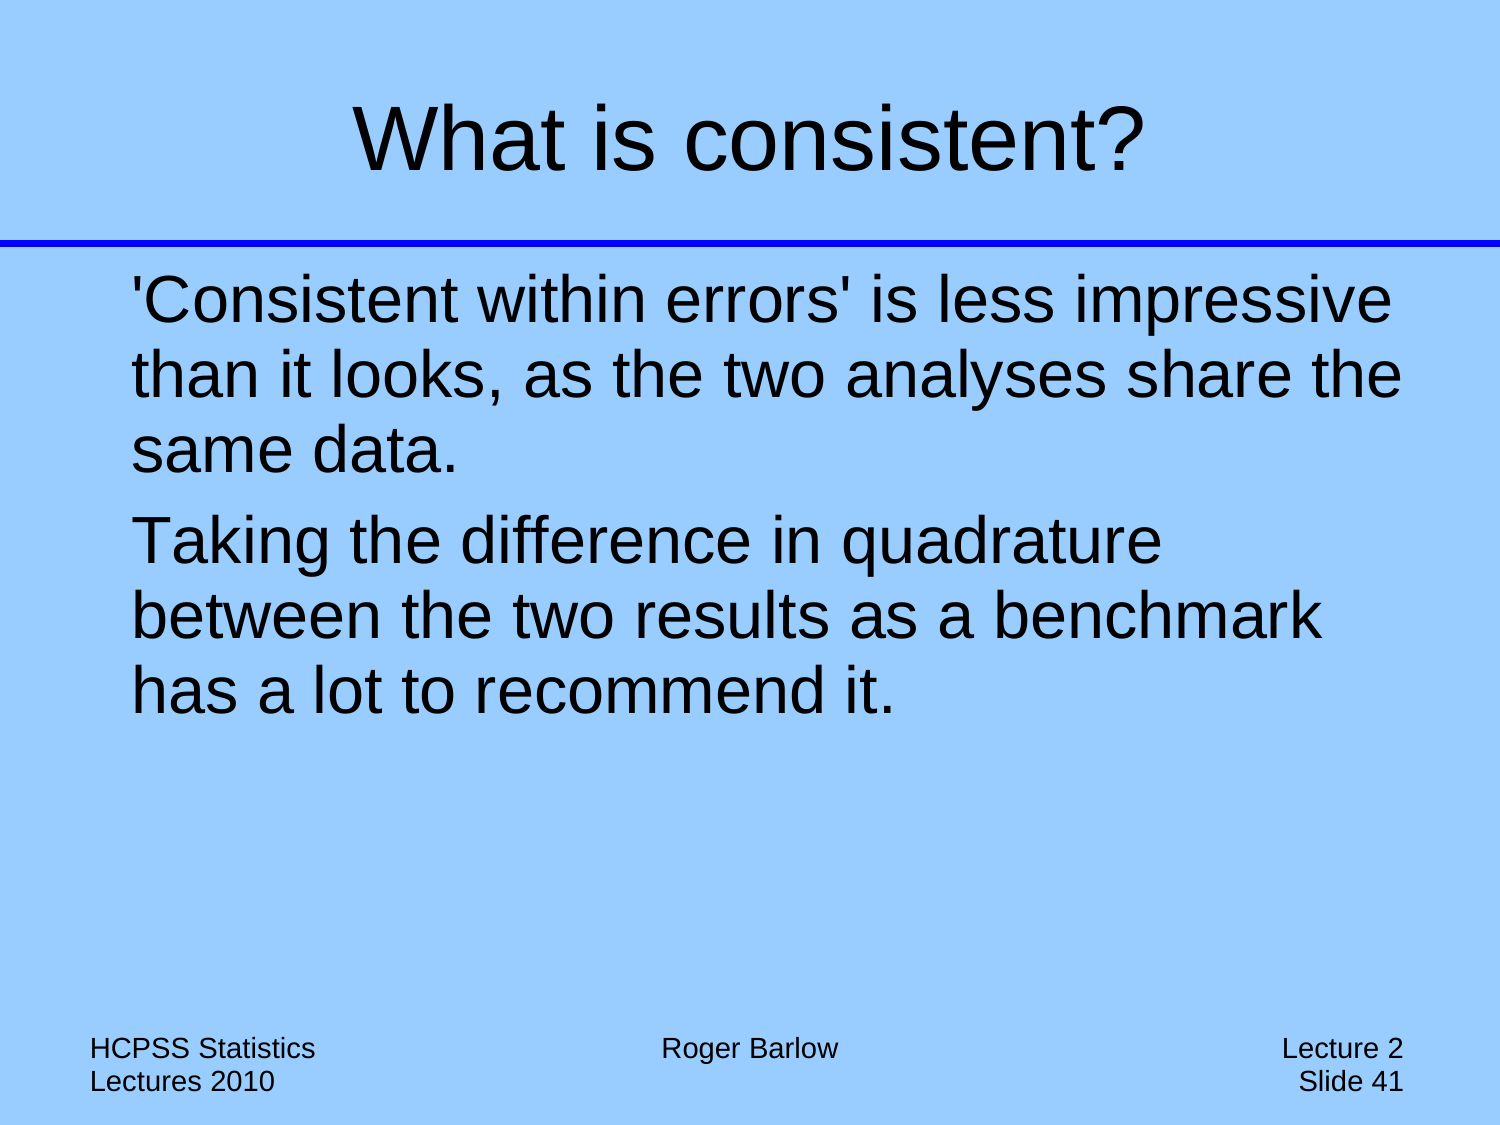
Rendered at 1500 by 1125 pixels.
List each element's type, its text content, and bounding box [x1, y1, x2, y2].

list 'Consistent within errors' is less impressive than it looks, as the two analyses share the same data. Taking the difference in quadrature between the two results as a benchmark has a lot to recommend it. [75, 262, 1426, 991]
title What is consistent? [75, 52, 1426, 226]
